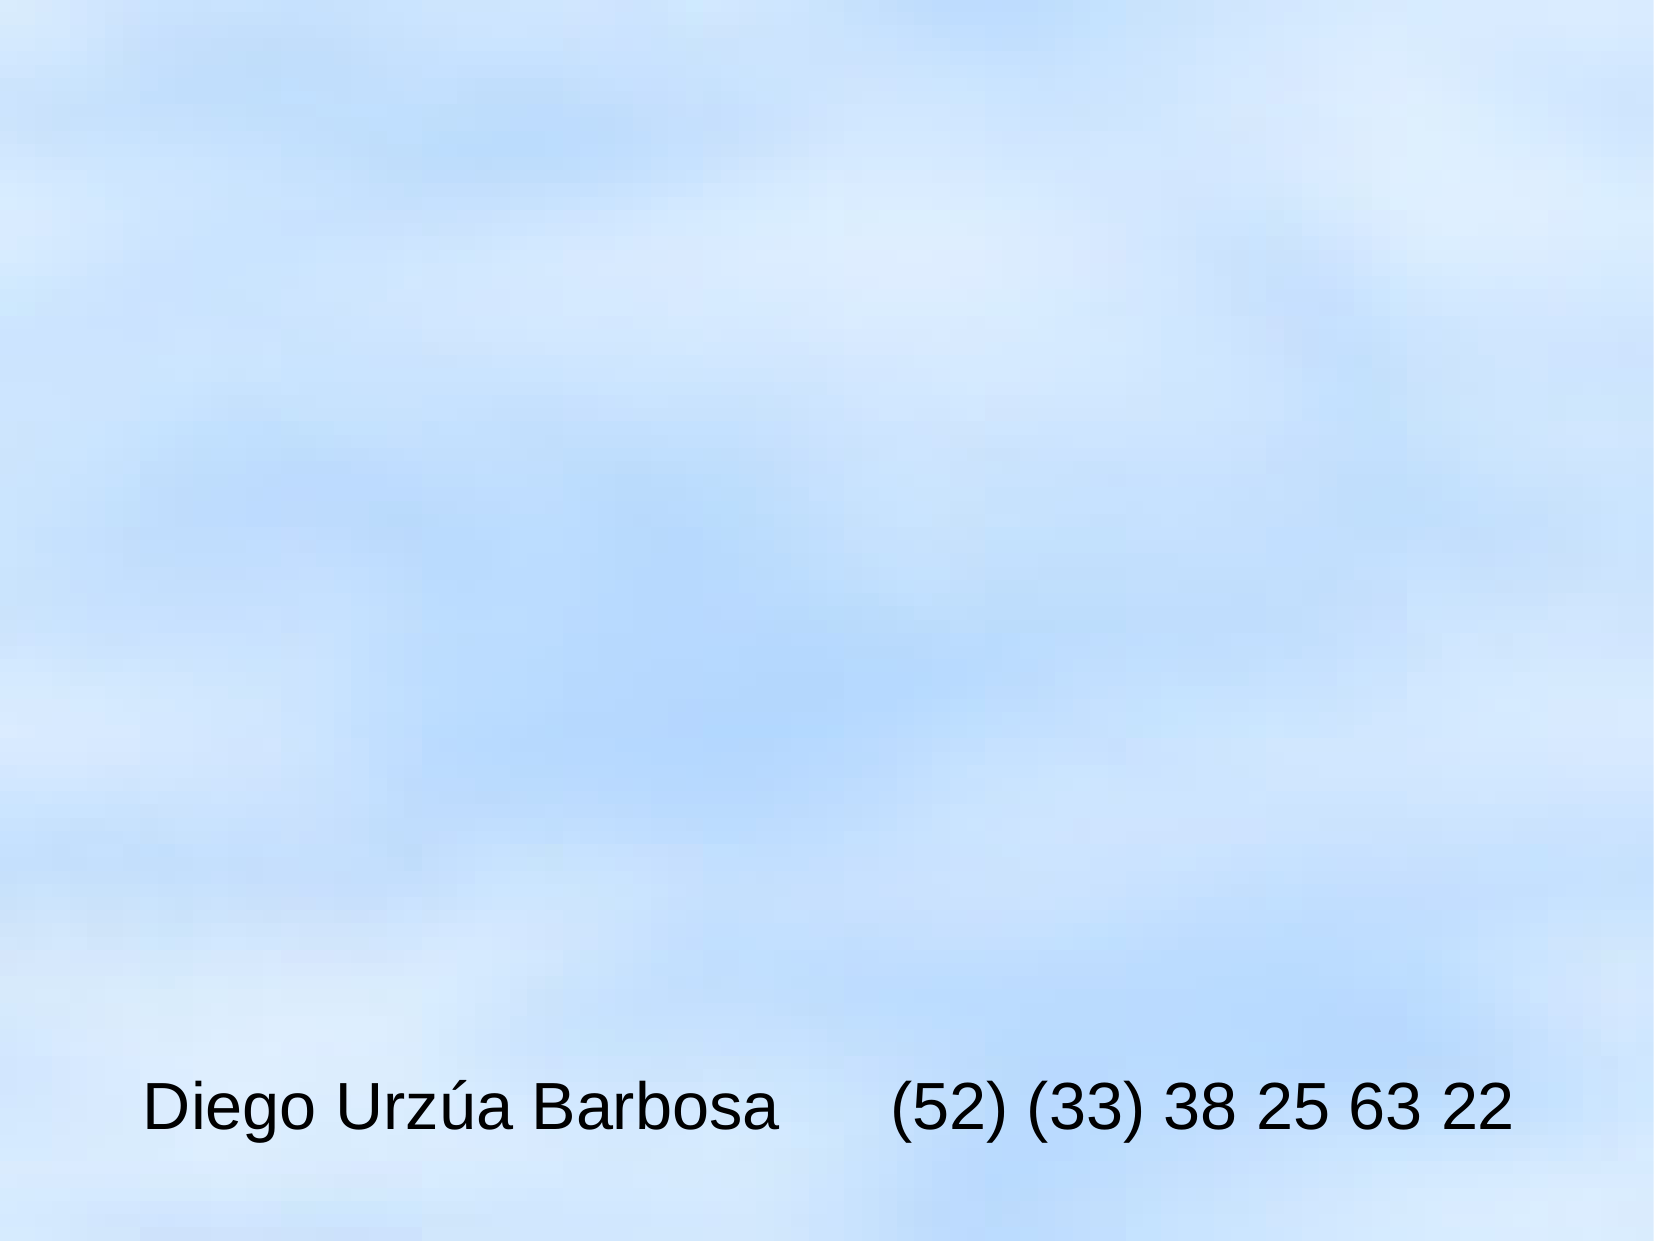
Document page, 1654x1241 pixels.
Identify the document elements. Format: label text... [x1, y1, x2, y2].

list Diego Urzúa Barbosa (52) (33) 38 25 63 22 [76, 1068, 1565, 1188]
picture [0, 0, 1654, 1241]
